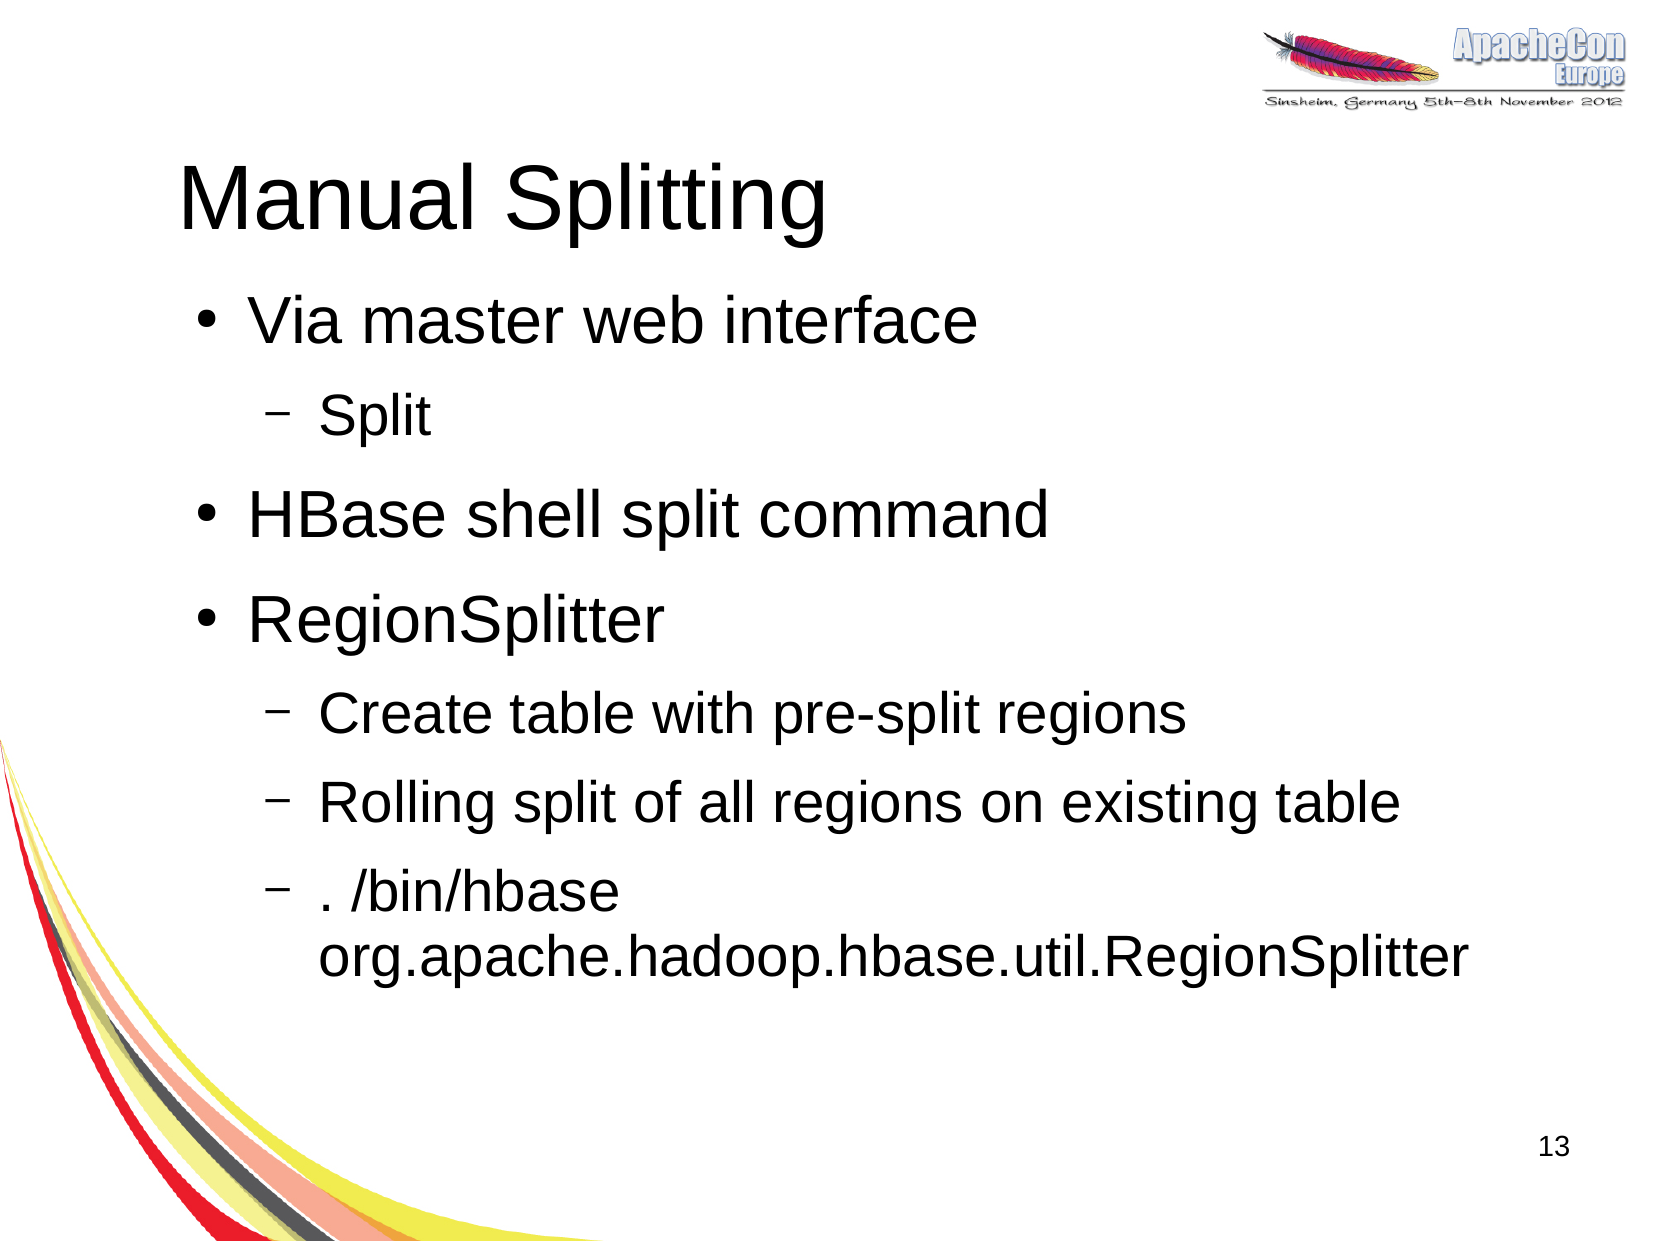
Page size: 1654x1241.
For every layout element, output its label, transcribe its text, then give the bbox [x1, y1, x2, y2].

list Via master web interface Split HBase shell split command RegionSplitter Create table with pre-split regions Rolling split of all regions on existing table . /bin/hbase org.apache.hadoop.hbase.util.RegionSplitter [177, 283, 1535, 989]
picture [0, 0, 1653, 1241]
title Manual Splitting [177, 141, 1535, 254]
